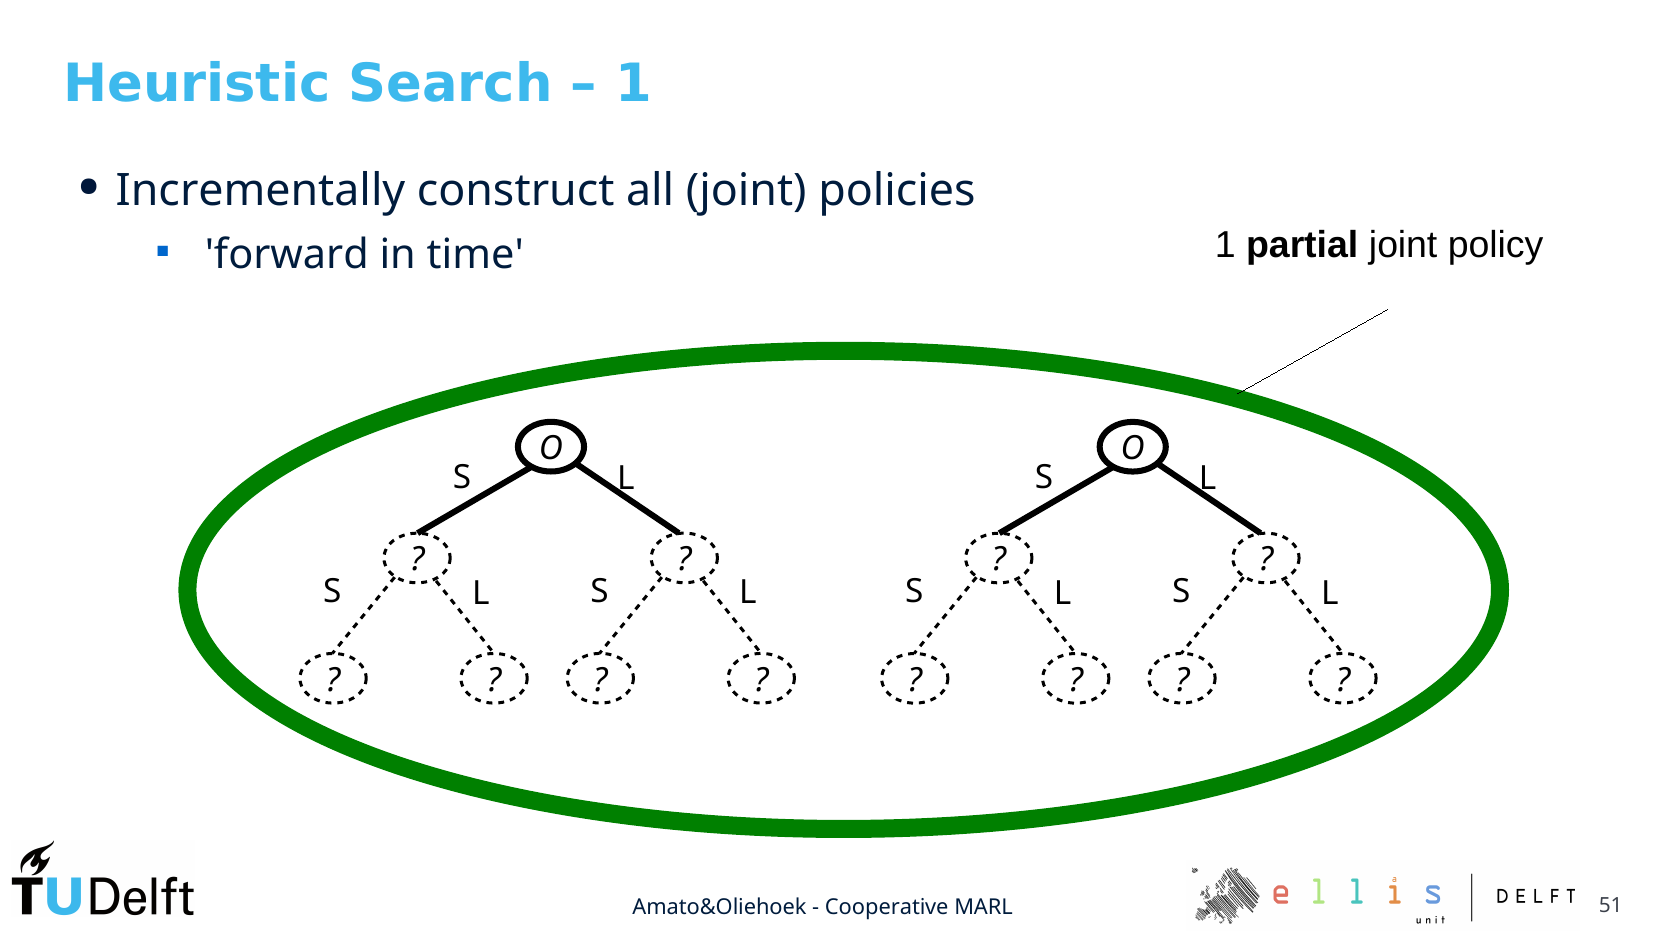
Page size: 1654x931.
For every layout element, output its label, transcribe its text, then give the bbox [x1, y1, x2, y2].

text_box L [724, 560, 769, 622]
text_box ? [567, 653, 634, 704]
text_box L [1306, 561, 1351, 622]
picture [1186, 860, 1580, 931]
text_box ? [1232, 533, 1300, 583]
title Heuristic Search – 1 [63, 12, 1571, 112]
text_box ? [299, 653, 367, 704]
text_box L [1184, 446, 1229, 507]
picture [11, 840, 195, 917]
text_box S [889, 559, 938, 621]
text_box ? [1042, 653, 1109, 704]
list Incrementally construct all (joint) policies 'forward in time' [63, 161, 1571, 776]
text_box ? [728, 653, 795, 704]
text_box 1 partial joint policy [1200, 216, 1576, 273]
text_box L [602, 446, 647, 507]
text_box ? [965, 533, 1032, 583]
text_box ? [460, 653, 528, 704]
text_box S [437, 445, 486, 506]
text_box O [517, 421, 585, 472]
text_box S [1019, 445, 1068, 506]
text_box S [574, 559, 624, 620]
text_box ? [1148, 653, 1216, 703]
text_box ? [1309, 653, 1377, 703]
text_box ? [383, 533, 451, 583]
text_box L [1039, 561, 1084, 622]
text_box S [1156, 559, 1206, 621]
text_box S [307, 559, 357, 621]
text_box O [1099, 421, 1166, 472]
text_box L [457, 561, 502, 622]
list Incrementally construct all (joint) policies 'forward in time' [197, 360, 1490, 776]
text_box ? [881, 653, 948, 704]
text_box ? [651, 533, 718, 583]
